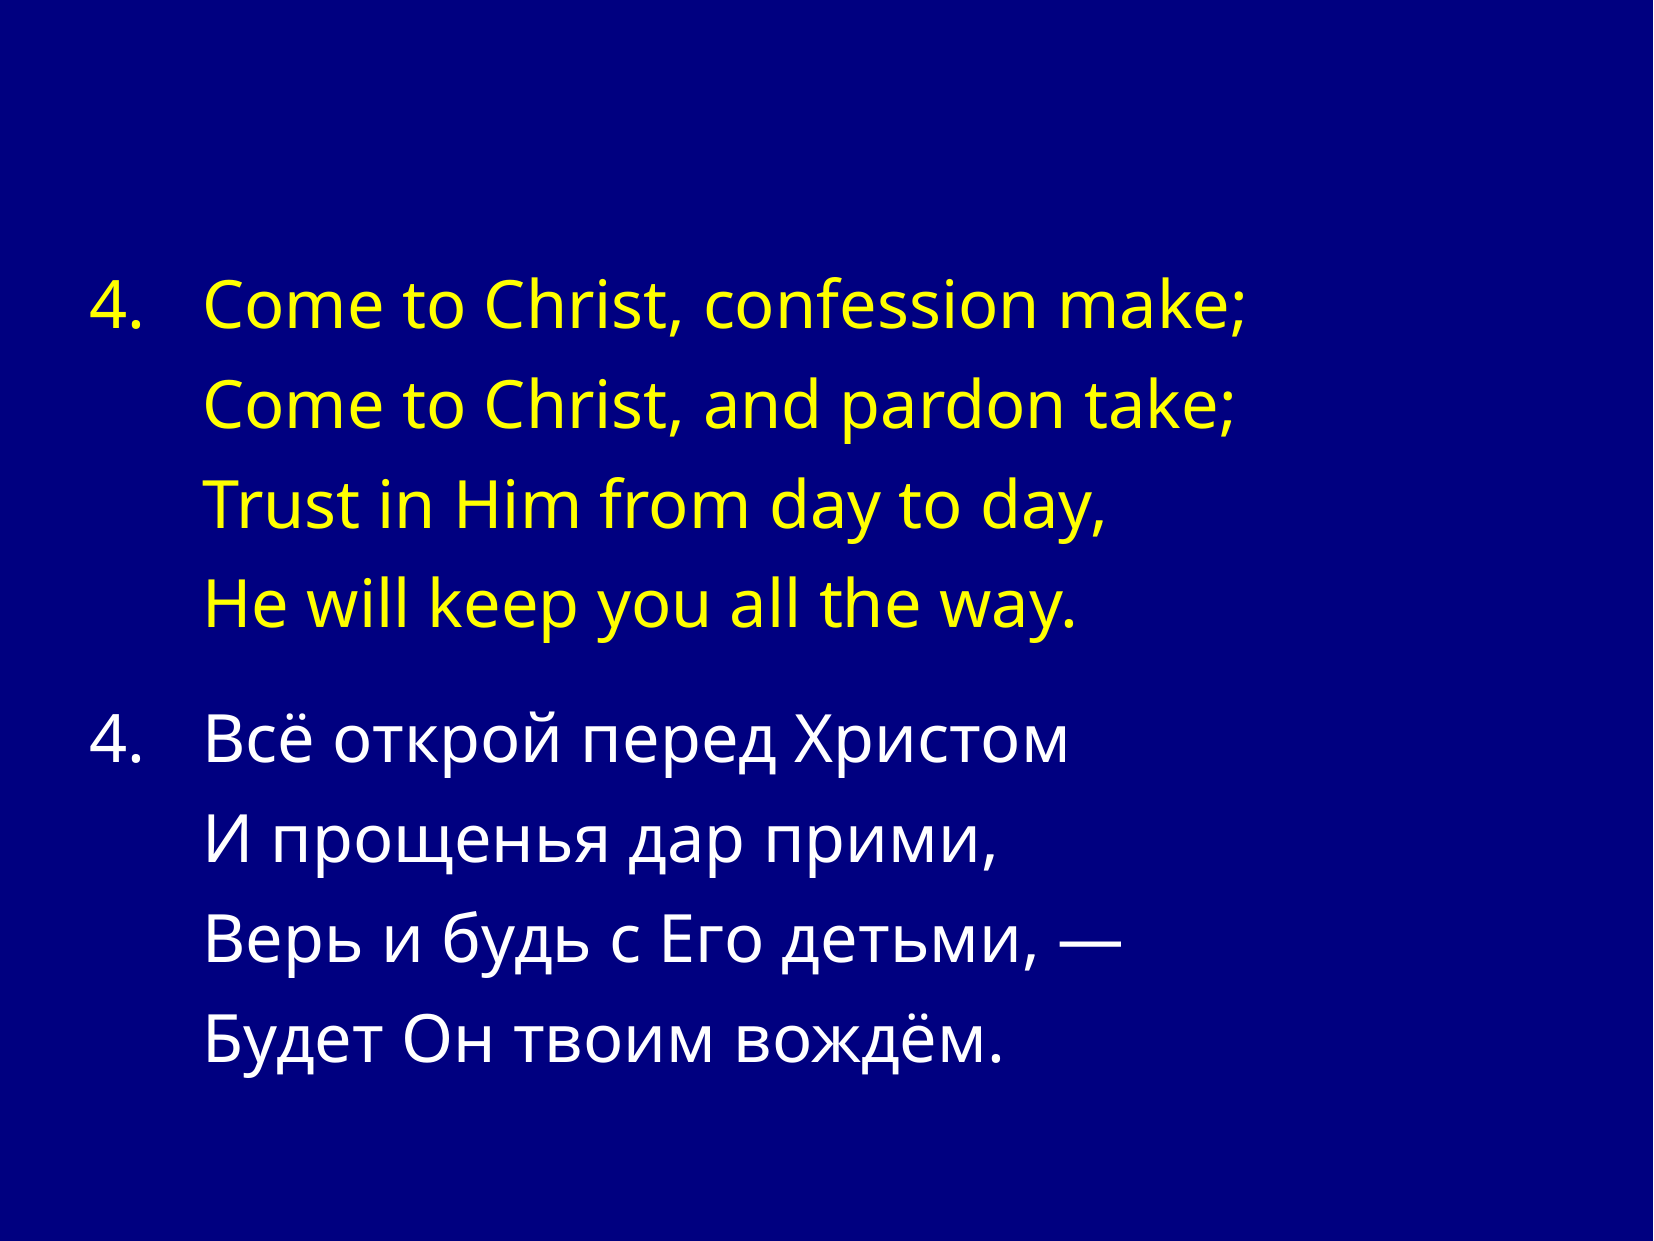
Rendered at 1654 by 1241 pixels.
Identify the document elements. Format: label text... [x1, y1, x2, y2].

text_box 4. Всё открой перед Христом И прощенья дар прими, Верь и будь с Его детьми, — Будет Он твоим вождём. [75, 675, 1576, 1163]
text_box 4. Come to Christ, confession make; Come to Christ, and pardon take; Trust in Him from day to day, He will keep you all the way. [75, 150, 1576, 638]
